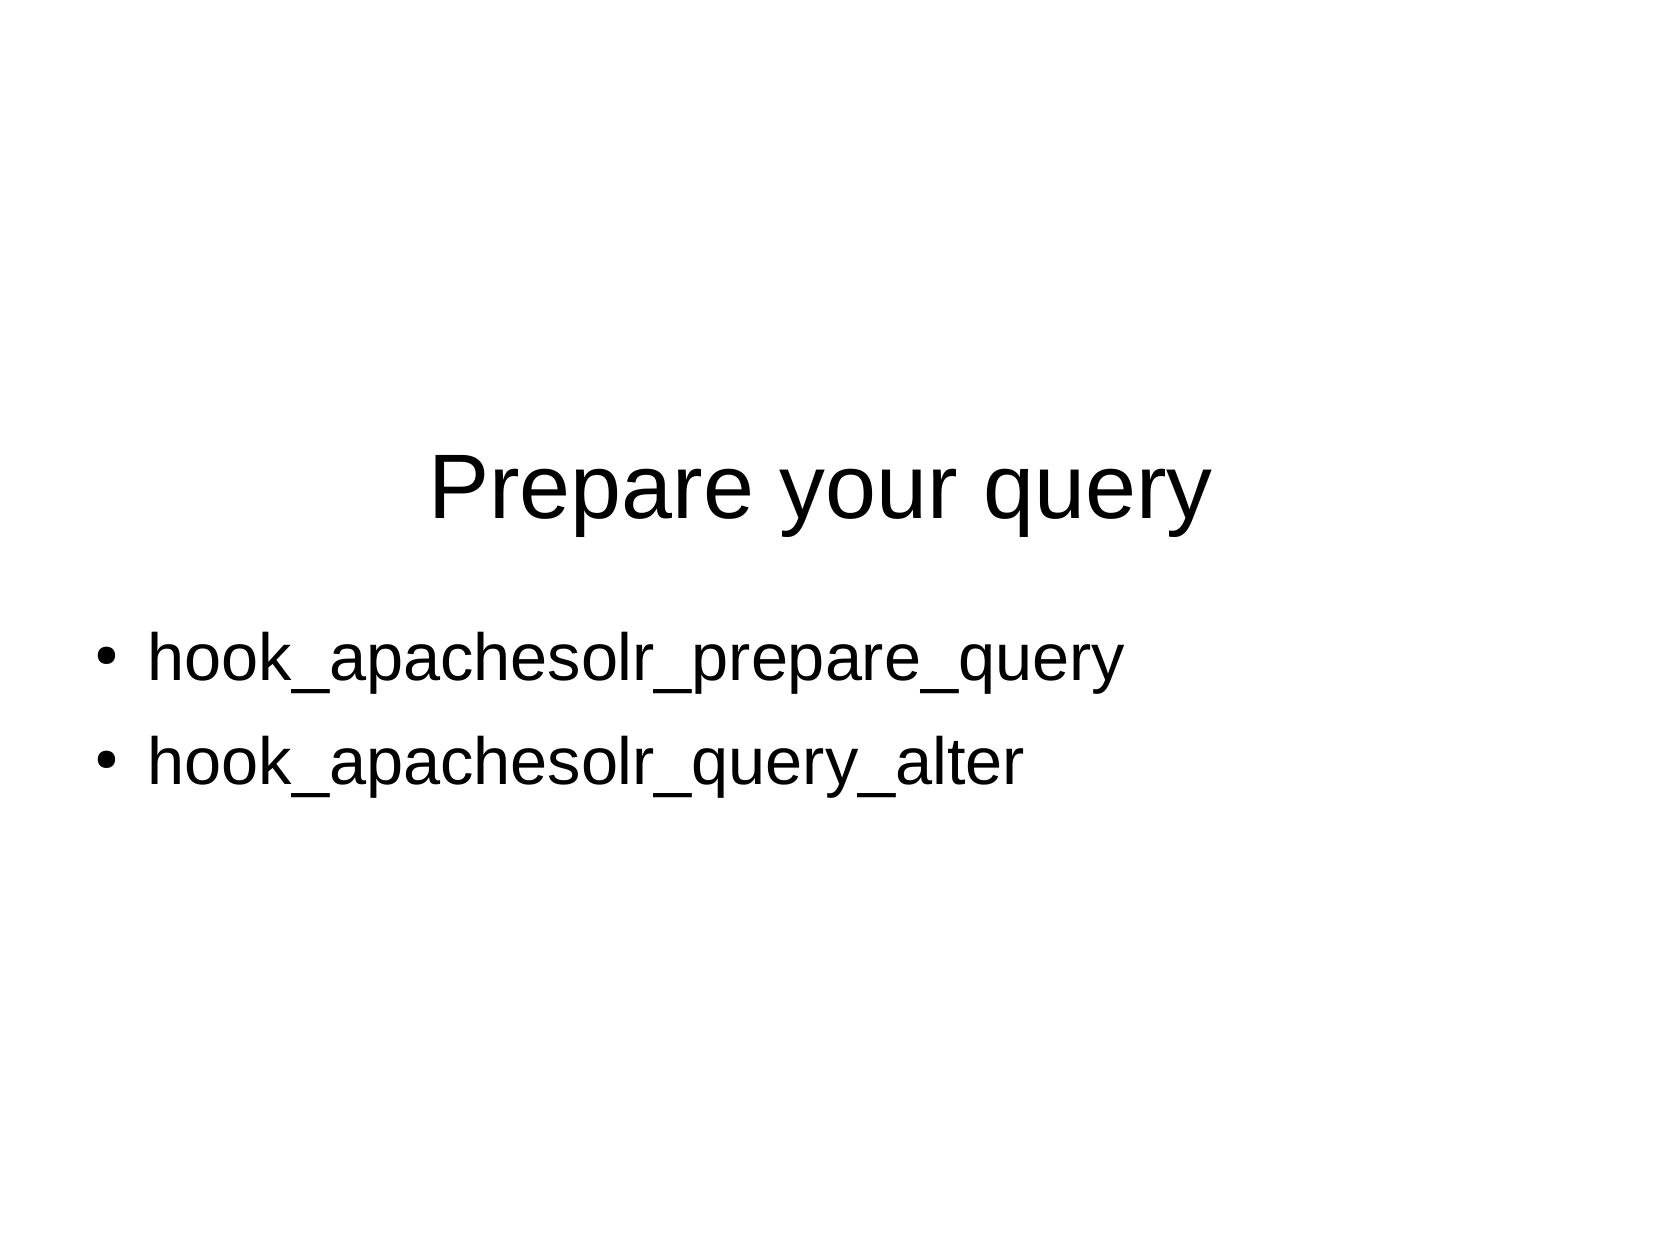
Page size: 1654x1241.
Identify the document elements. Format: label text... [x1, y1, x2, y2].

title Prepare your query [76, 383, 1565, 591]
list hook_apachesolr_prepare_query hook_apachesolr_query_alter [76, 620, 1565, 862]
